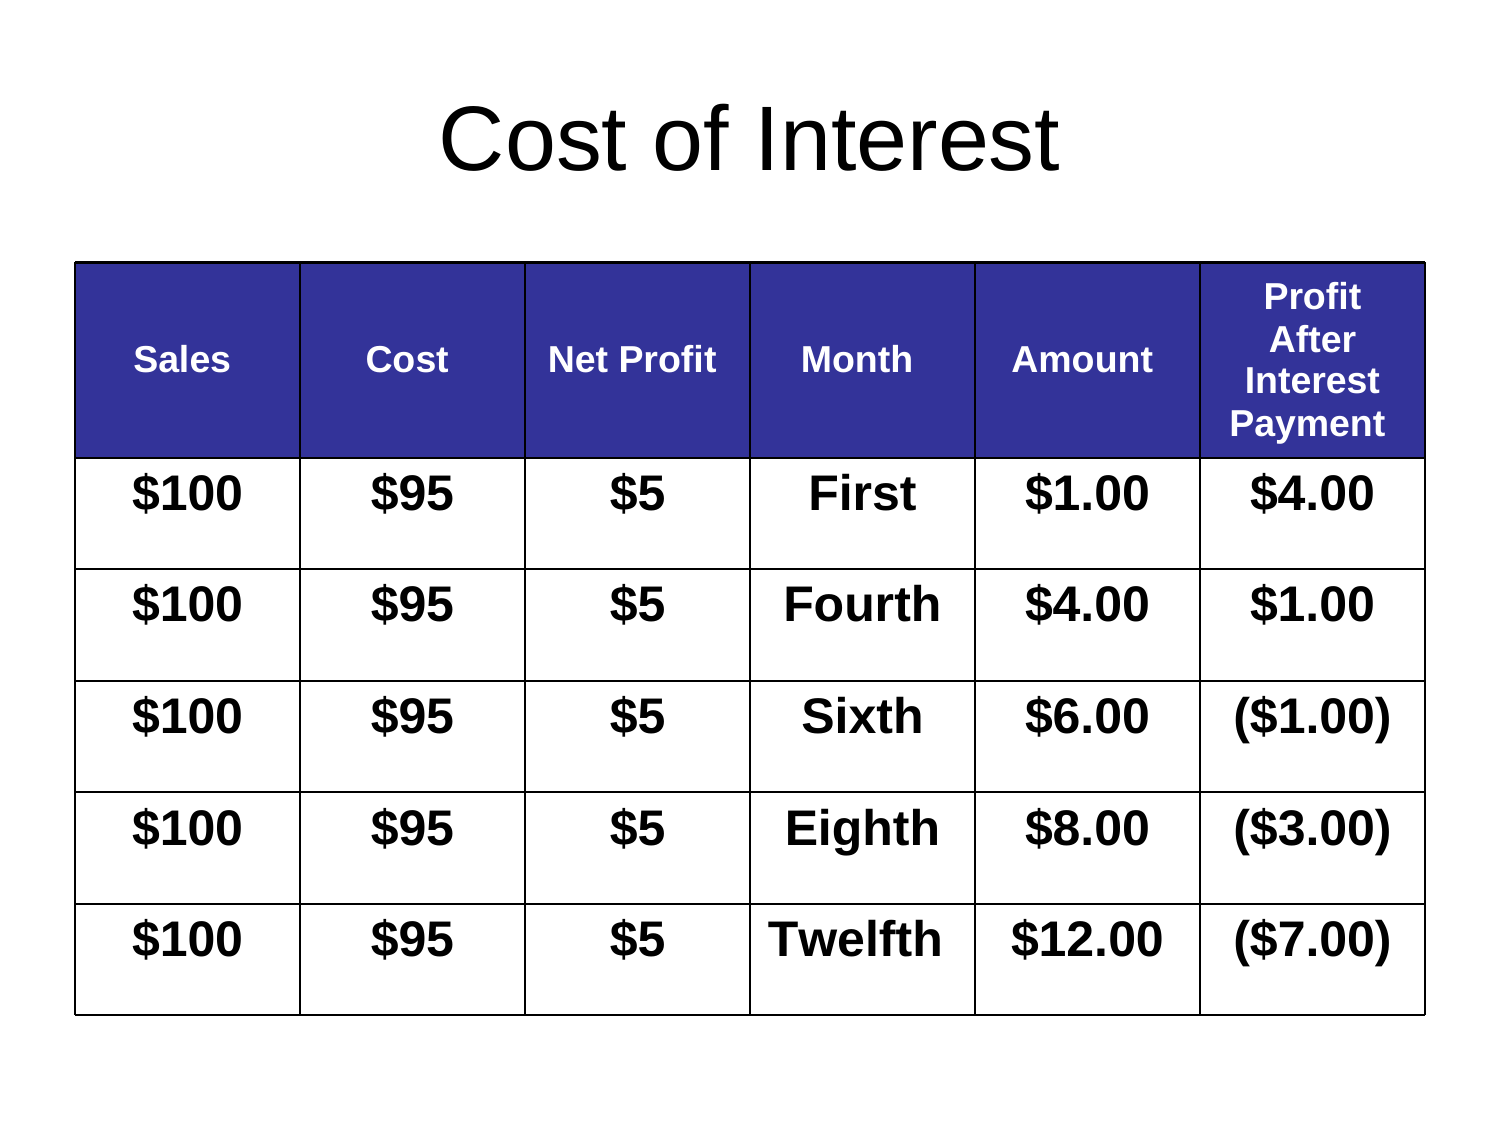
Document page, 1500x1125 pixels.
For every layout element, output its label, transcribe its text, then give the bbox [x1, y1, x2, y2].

text_box $95 [301, 682, 524, 791]
text_box $5 [526, 905, 749, 1014]
text_box $100 [76, 905, 299, 1014]
text_box $100 [76, 459, 299, 568]
text_box Amount [976, 264, 1199, 457]
title Cost of Interest [75, 45, 1426, 233]
text_box $6.00 [976, 682, 1199, 791]
text_box Net Profit [526, 264, 749, 457]
text_box $100 [76, 793, 299, 903]
text_box $1.00 [1201, 570, 1424, 680]
text_box Fourth [751, 570, 974, 680]
text_box ($3.00) [1201, 793, 1424, 903]
text_box Month [751, 264, 974, 457]
text_box $1.00 [976, 459, 1199, 568]
text_box $5 [526, 570, 749, 680]
text_box Profit After Interest Payment [1201, 264, 1424, 457]
text_box Cost [301, 264, 524, 457]
text_box Sixth [751, 682, 974, 791]
text_box First [751, 459, 974, 568]
text_box $5 [526, 793, 749, 903]
text_box ($7.00) [1201, 905, 1424, 1014]
text_box Twelfth [751, 905, 974, 1014]
text_box $8.00 [976, 793, 1199, 903]
text_box Eighth [751, 793, 974, 903]
text_box $100 [76, 570, 299, 680]
text_box $100 [76, 682, 299, 791]
text_box $95 [301, 905, 524, 1014]
text_box Sales [76, 264, 299, 457]
text_box $5 [526, 682, 749, 791]
text_box $4.00 [976, 570, 1199, 680]
text_box $95 [301, 793, 524, 903]
text_box $95 [301, 570, 524, 680]
text_box ($1.00) [1201, 682, 1424, 791]
text_box $4.00 [1201, 459, 1424, 568]
text_box $95 [301, 459, 524, 568]
text_box $12.00 [976, 905, 1199, 1014]
text_box $5 [526, 459, 749, 568]
